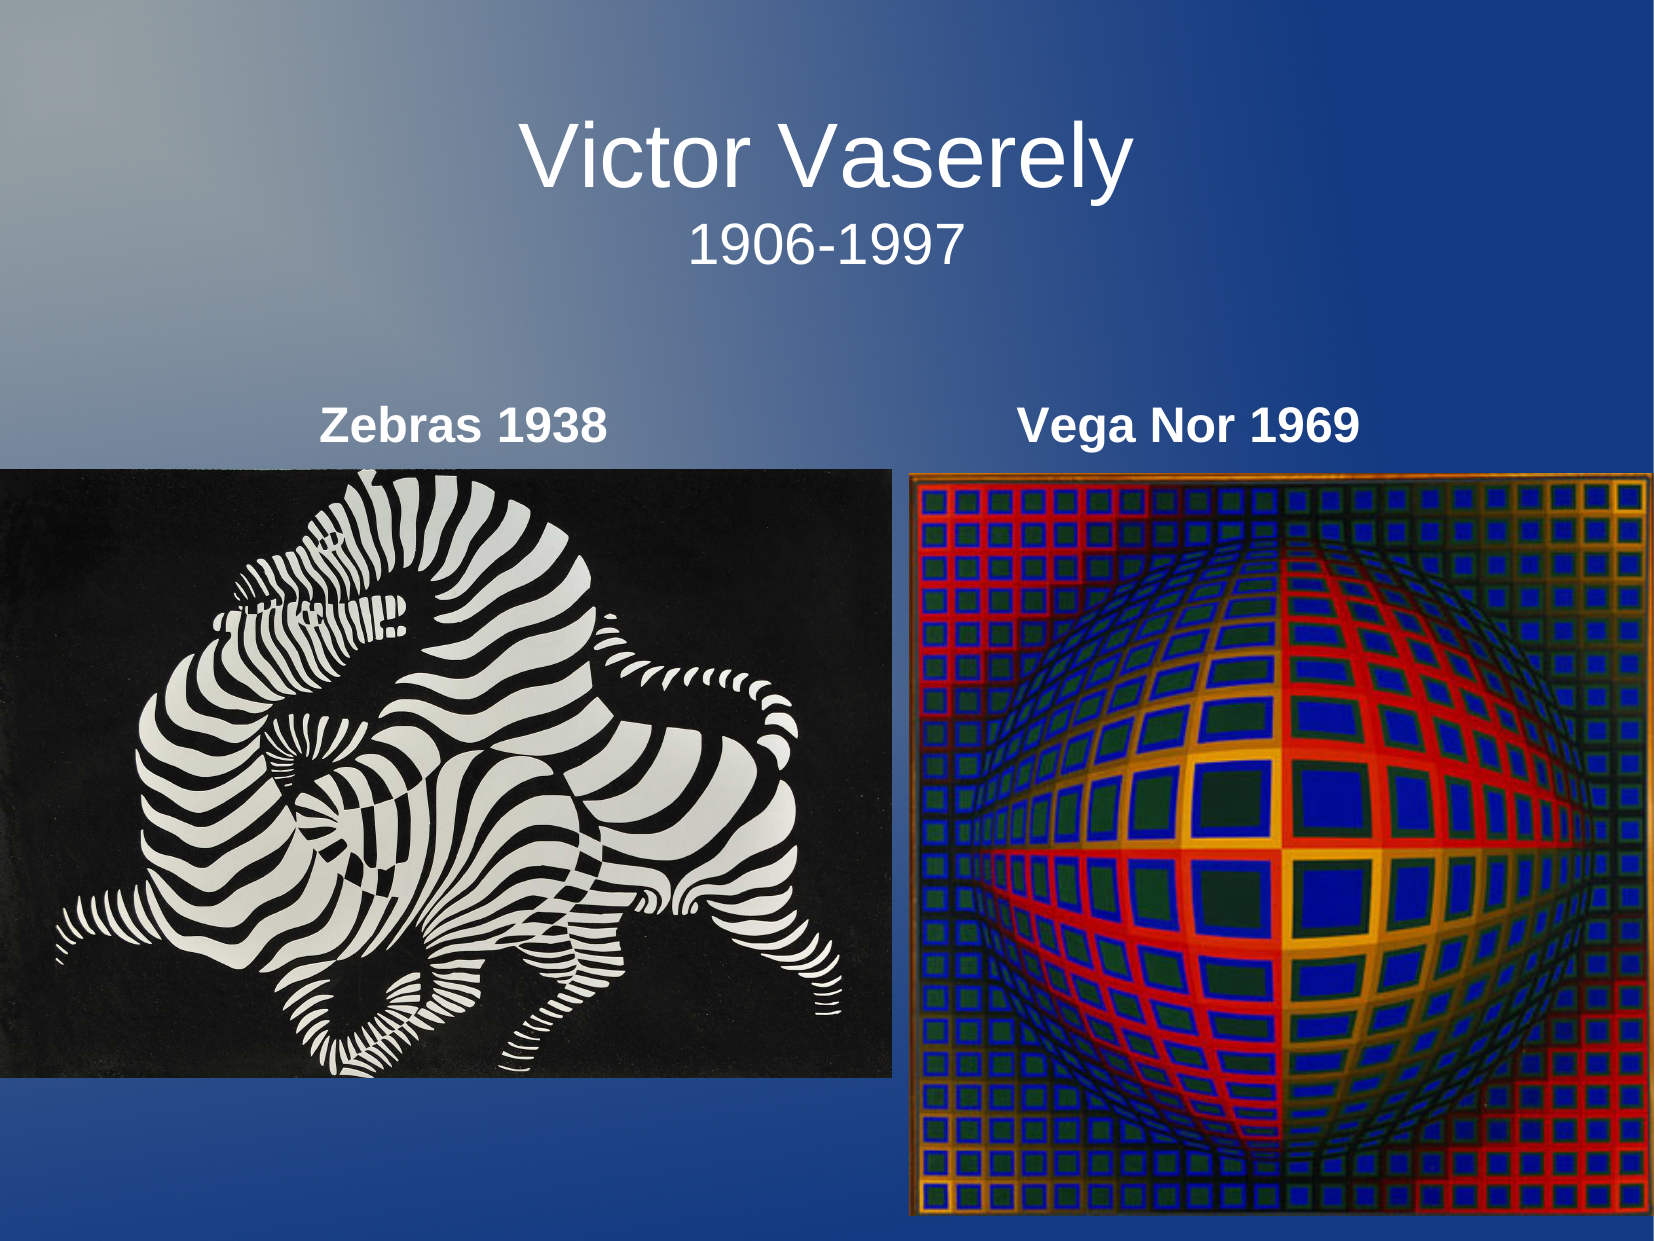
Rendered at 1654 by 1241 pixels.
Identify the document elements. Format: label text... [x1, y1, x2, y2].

list Zebras 1938 [113, 303, 814, 453]
title Victor Vaserely 1906-1997 [113, 66, 1541, 306]
list Vega Nor 1969 [837, 303, 1541, 453]
picture [909, 473, 1654, 1216]
picture [0, 469, 892, 1078]
